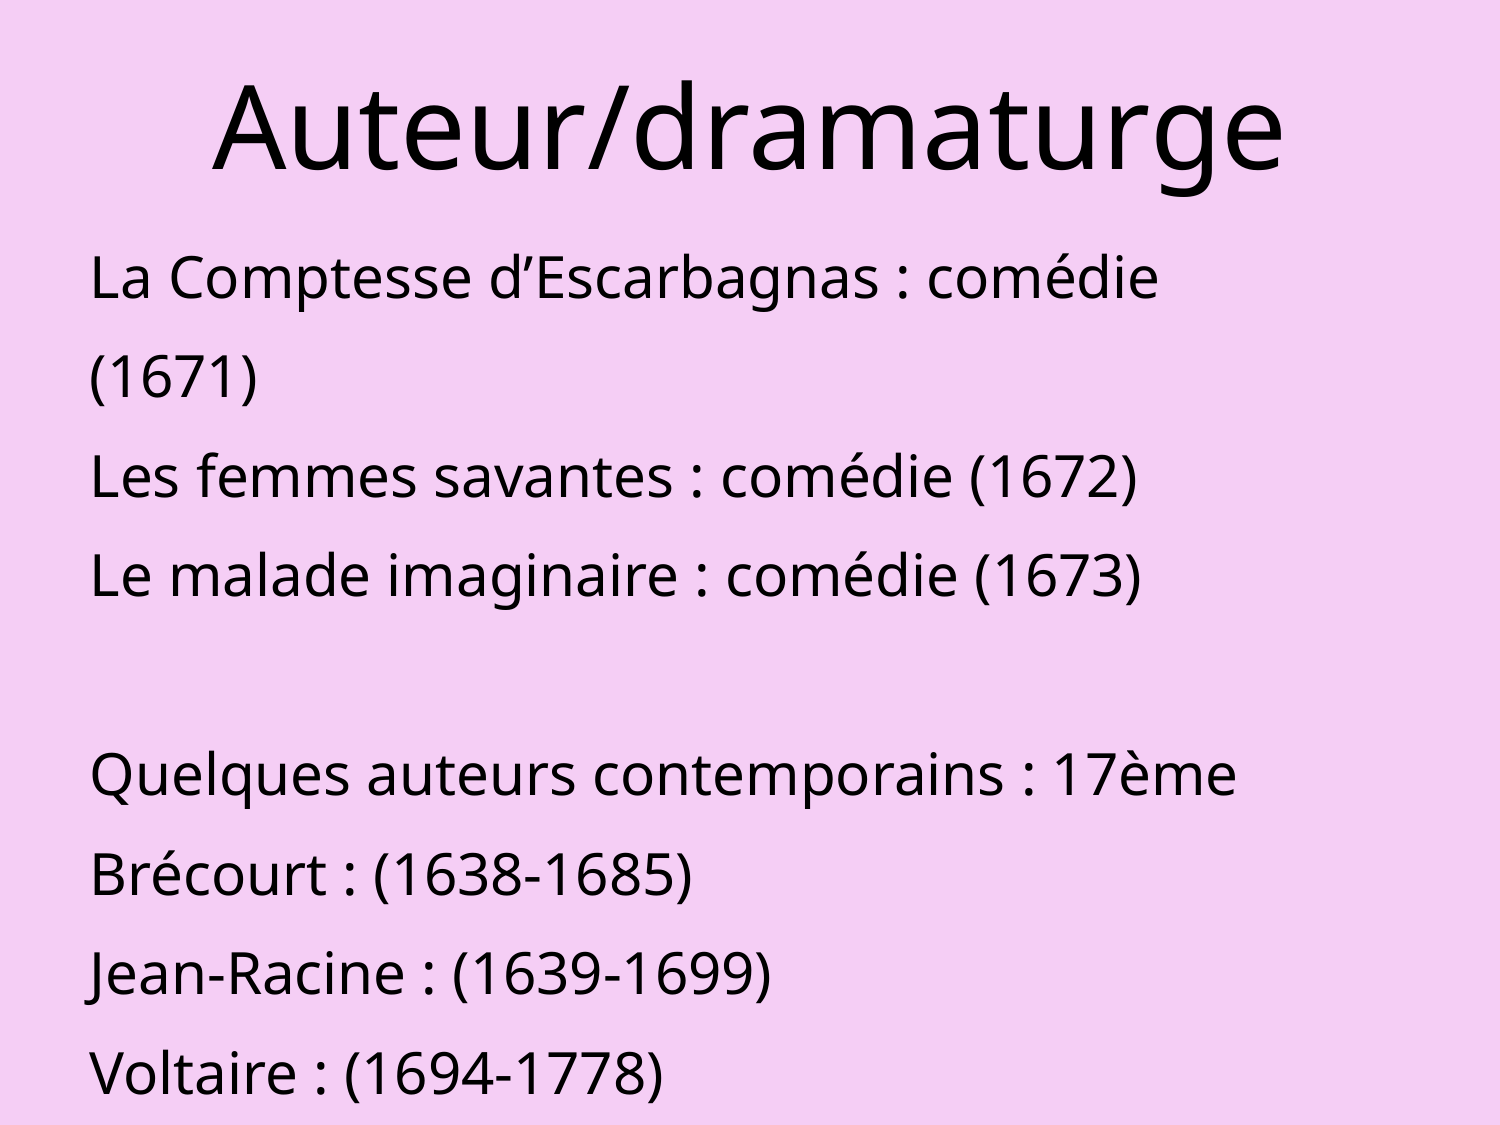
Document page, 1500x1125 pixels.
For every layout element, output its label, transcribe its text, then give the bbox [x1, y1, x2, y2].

list La Comptesse d’Escarbagnas : comédie (1671) Les femmes savantes : comédie (1672) Le malade imaginaire : comédie (1673) Quelques auteurs contemporains : 17ème Brécourt : (1638-1685) Jean-Racine : (1639-1699) Voltaire : (1694-1778) [75, 232, 1500, 1125]
title Auteur/dramaturge [75, 45, 1425, 232]
